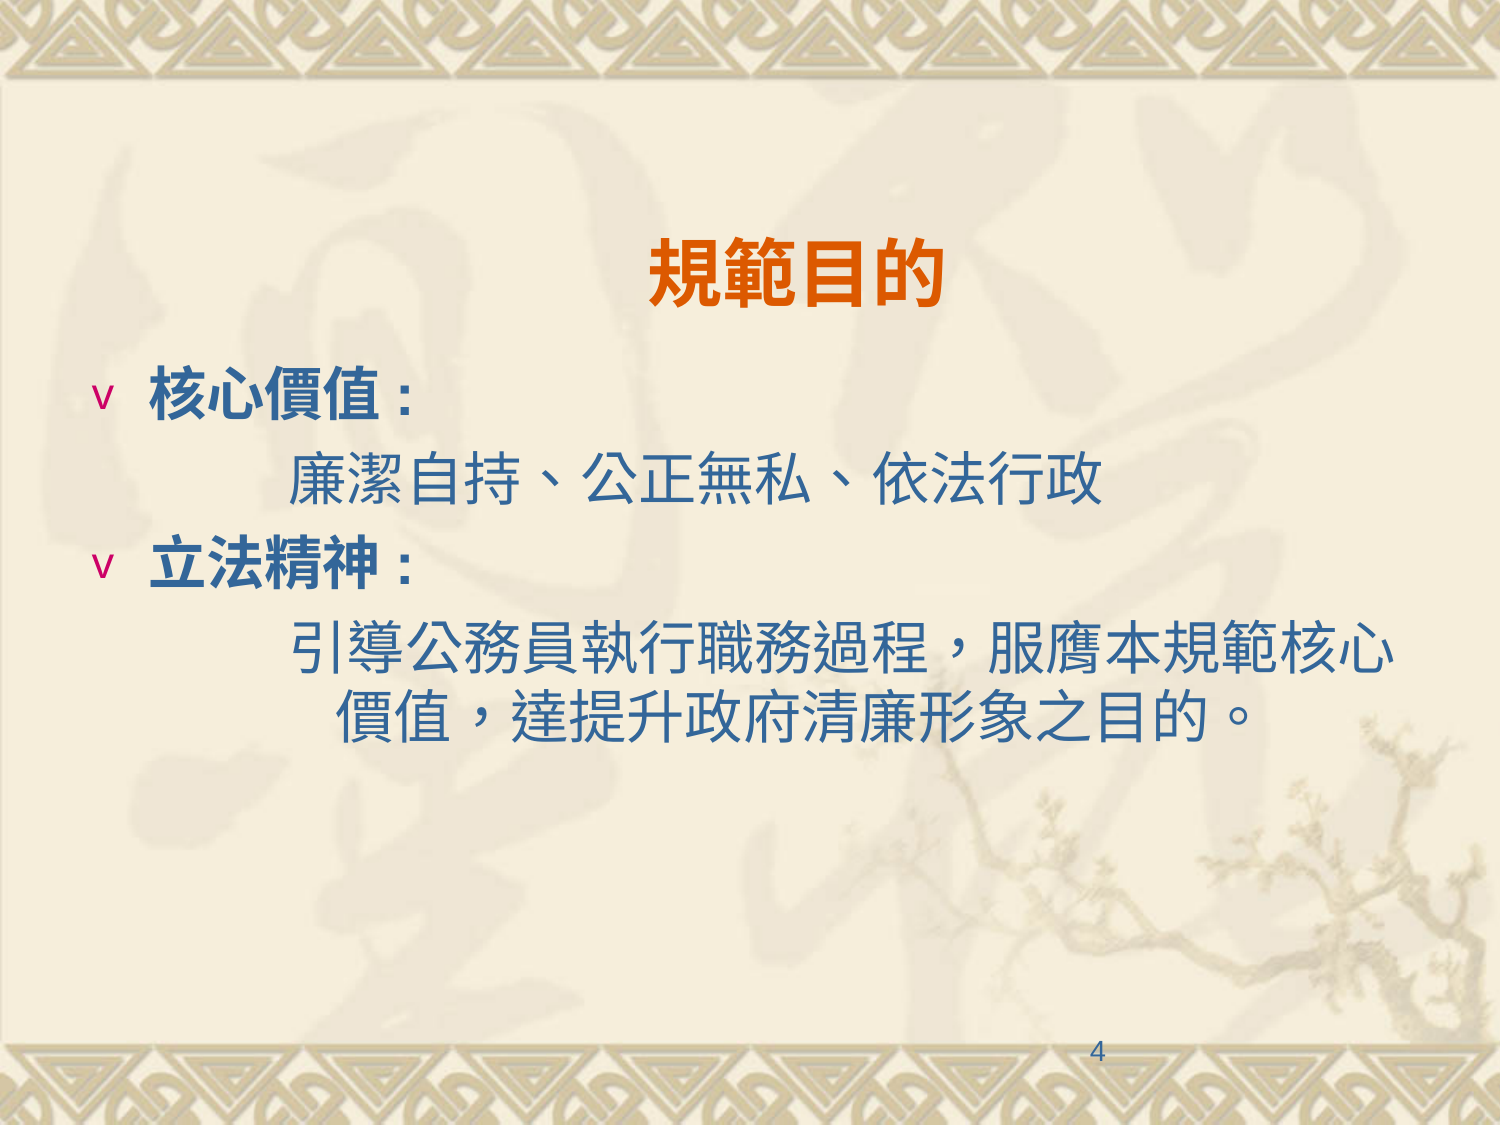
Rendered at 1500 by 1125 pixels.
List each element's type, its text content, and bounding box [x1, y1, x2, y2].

text_box [1074, 1024, 1451, 1103]
title 規範目的 [171, 196, 1424, 347]
list 核心價值: 廉潔自持、公正無私、依法行政 立法精神: 引導公務員執行職務過程，服膺本規範核心價值，達提升政府清廉形象之目的。 [76, 350, 1459, 894]
